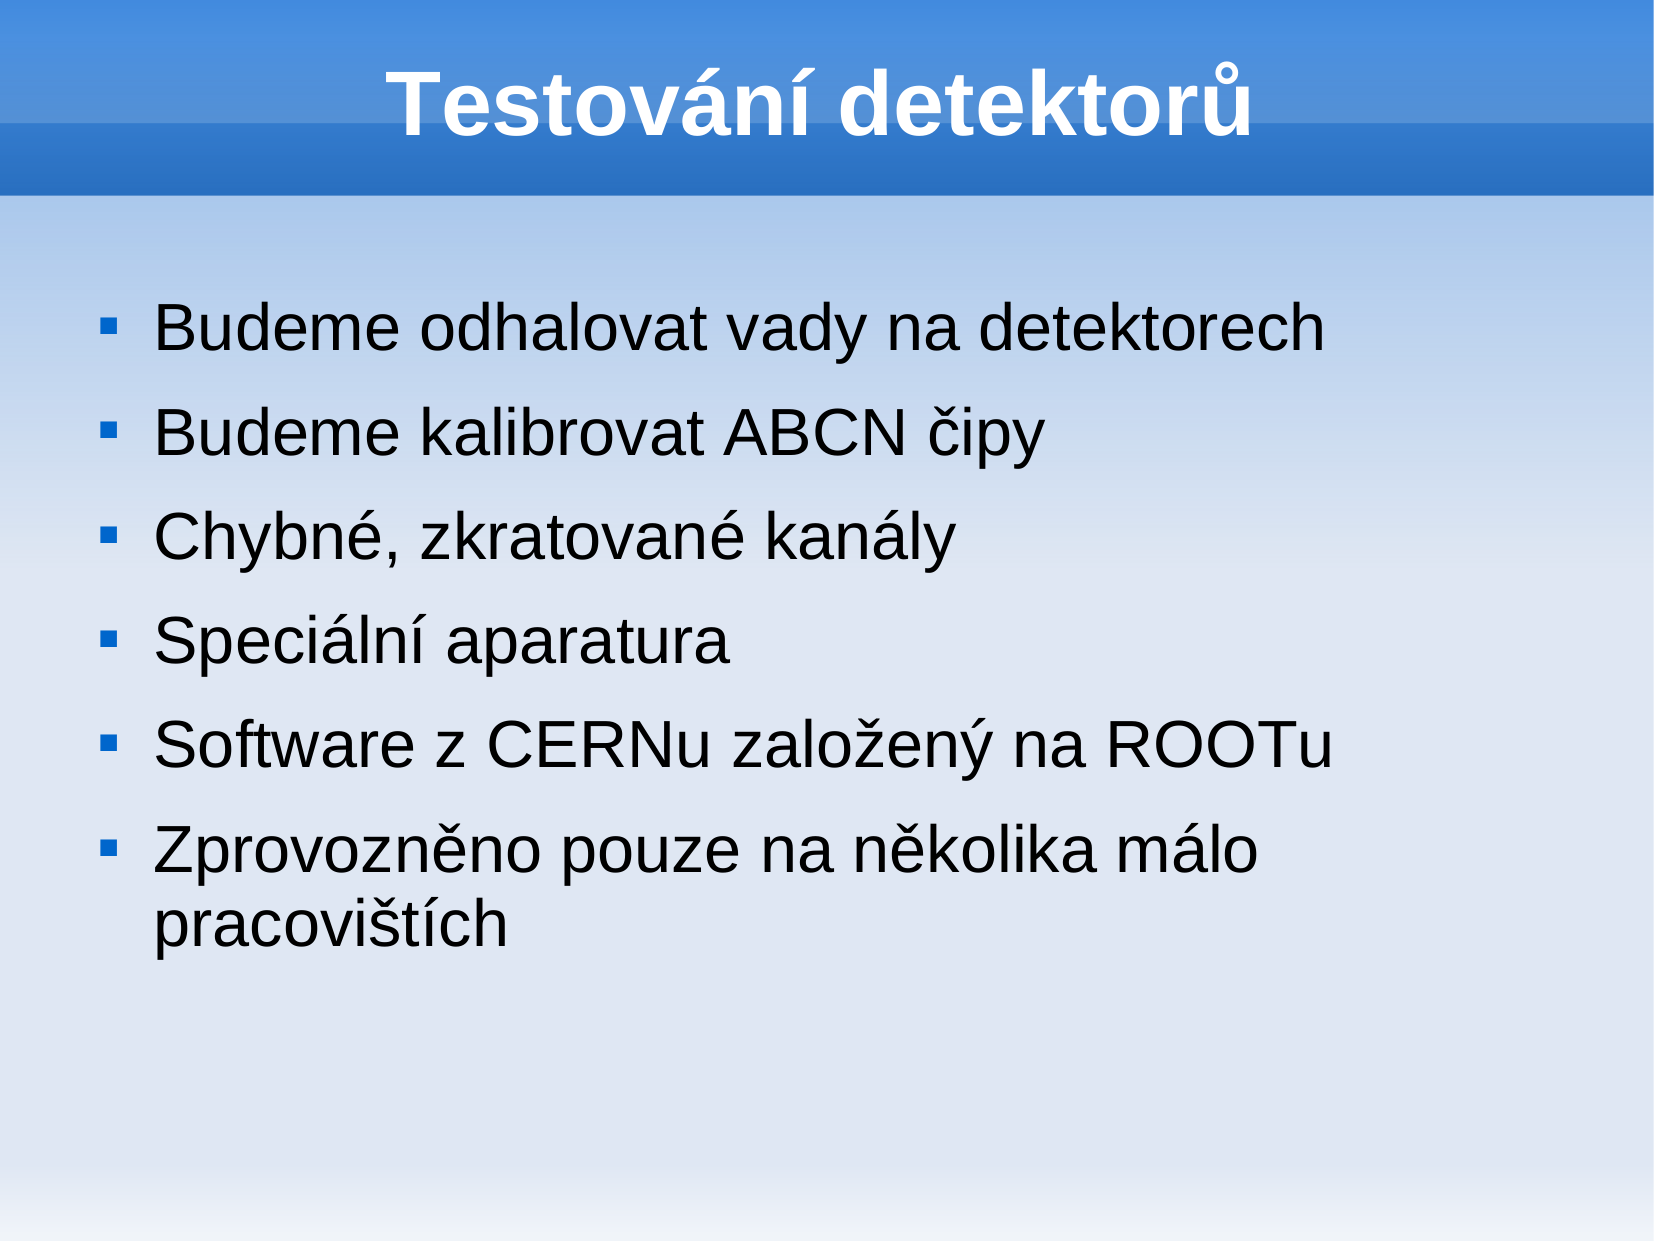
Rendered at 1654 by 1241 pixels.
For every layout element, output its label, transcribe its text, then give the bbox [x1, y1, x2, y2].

picture [0, 0, 1654, 1241]
list Budeme odhalovat vady na detektorech Budeme kalibrovat ABCN čipy Chybné, zkratované kanály Speciální aparatura Software z CERNu založený na ROOTu Zprovozněno pouze na několika málo pracovištích [82, 290, 1571, 1094]
title Testování detektorů [76, 7, 1565, 200]
